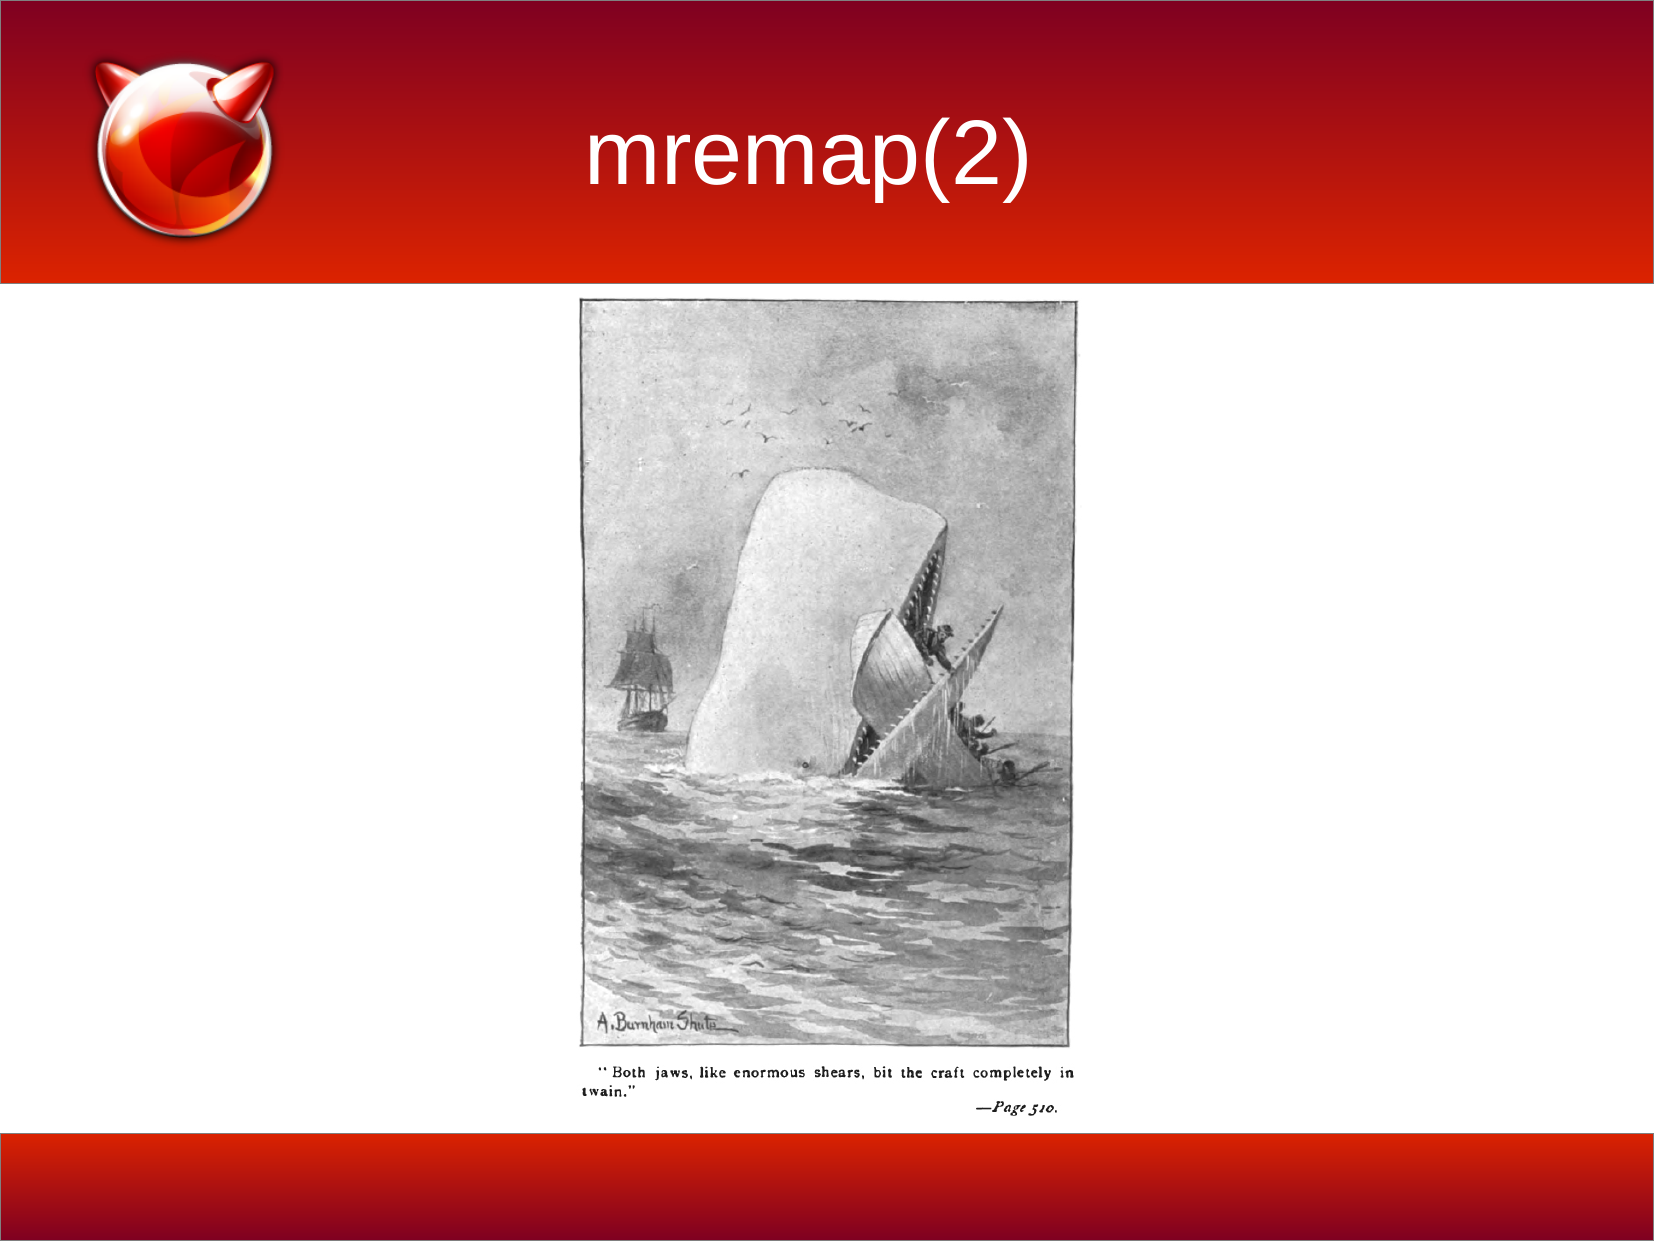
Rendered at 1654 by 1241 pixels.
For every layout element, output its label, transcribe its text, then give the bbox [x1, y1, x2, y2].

title mremap(2) [82, 49, 1536, 257]
picture [562, 290, 1092, 1121]
